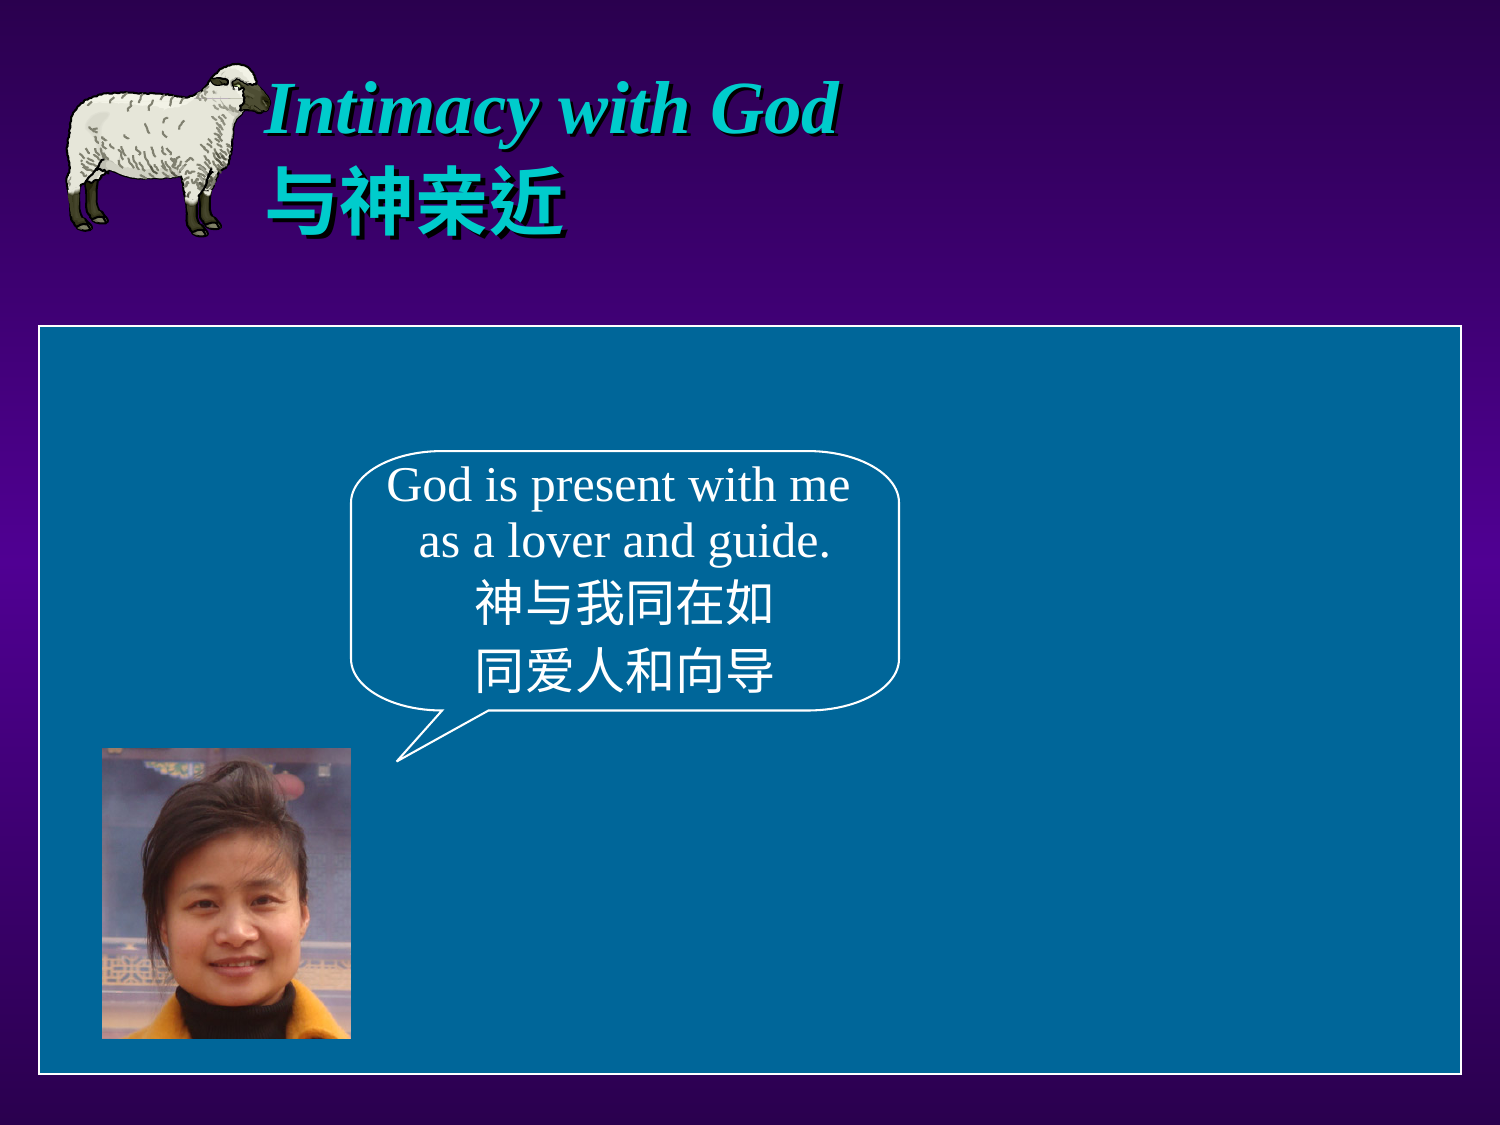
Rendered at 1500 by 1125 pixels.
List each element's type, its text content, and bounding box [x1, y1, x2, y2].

title Intimacy with God 与神亲近 [249, 54, 1388, 264]
text_box God is present with me as a lover and guide. 神与我同在如 同爱人和向导 [351, 451, 899, 762]
picture [103, 749, 350, 1038]
text_box [38, 325, 1462, 1074]
